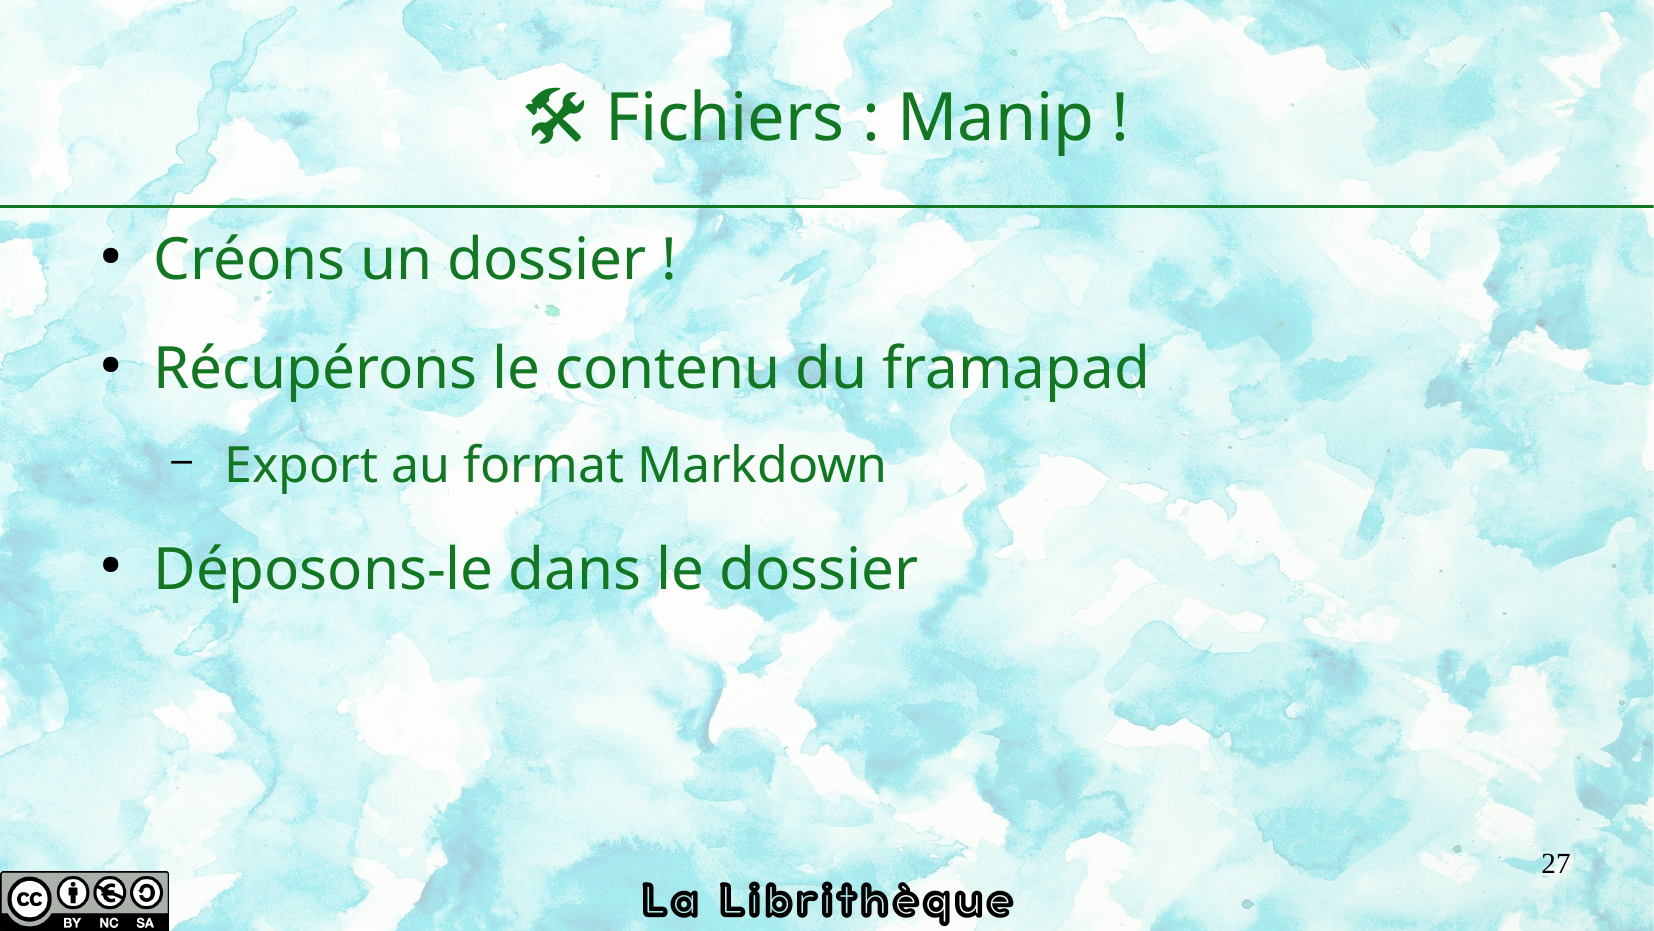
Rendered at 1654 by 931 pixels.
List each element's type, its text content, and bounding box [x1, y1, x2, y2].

title 🛠 Fichiers : Manip ! [82, 37, 1571, 193]
list Créons un dossier ! Récupérons le contenu du framapad Export au format Markdown Déposons-le dans le dossier [82, 217, 1571, 827]
picture [0, 871, 169, 931]
picture [628, 827, 1026, 931]
